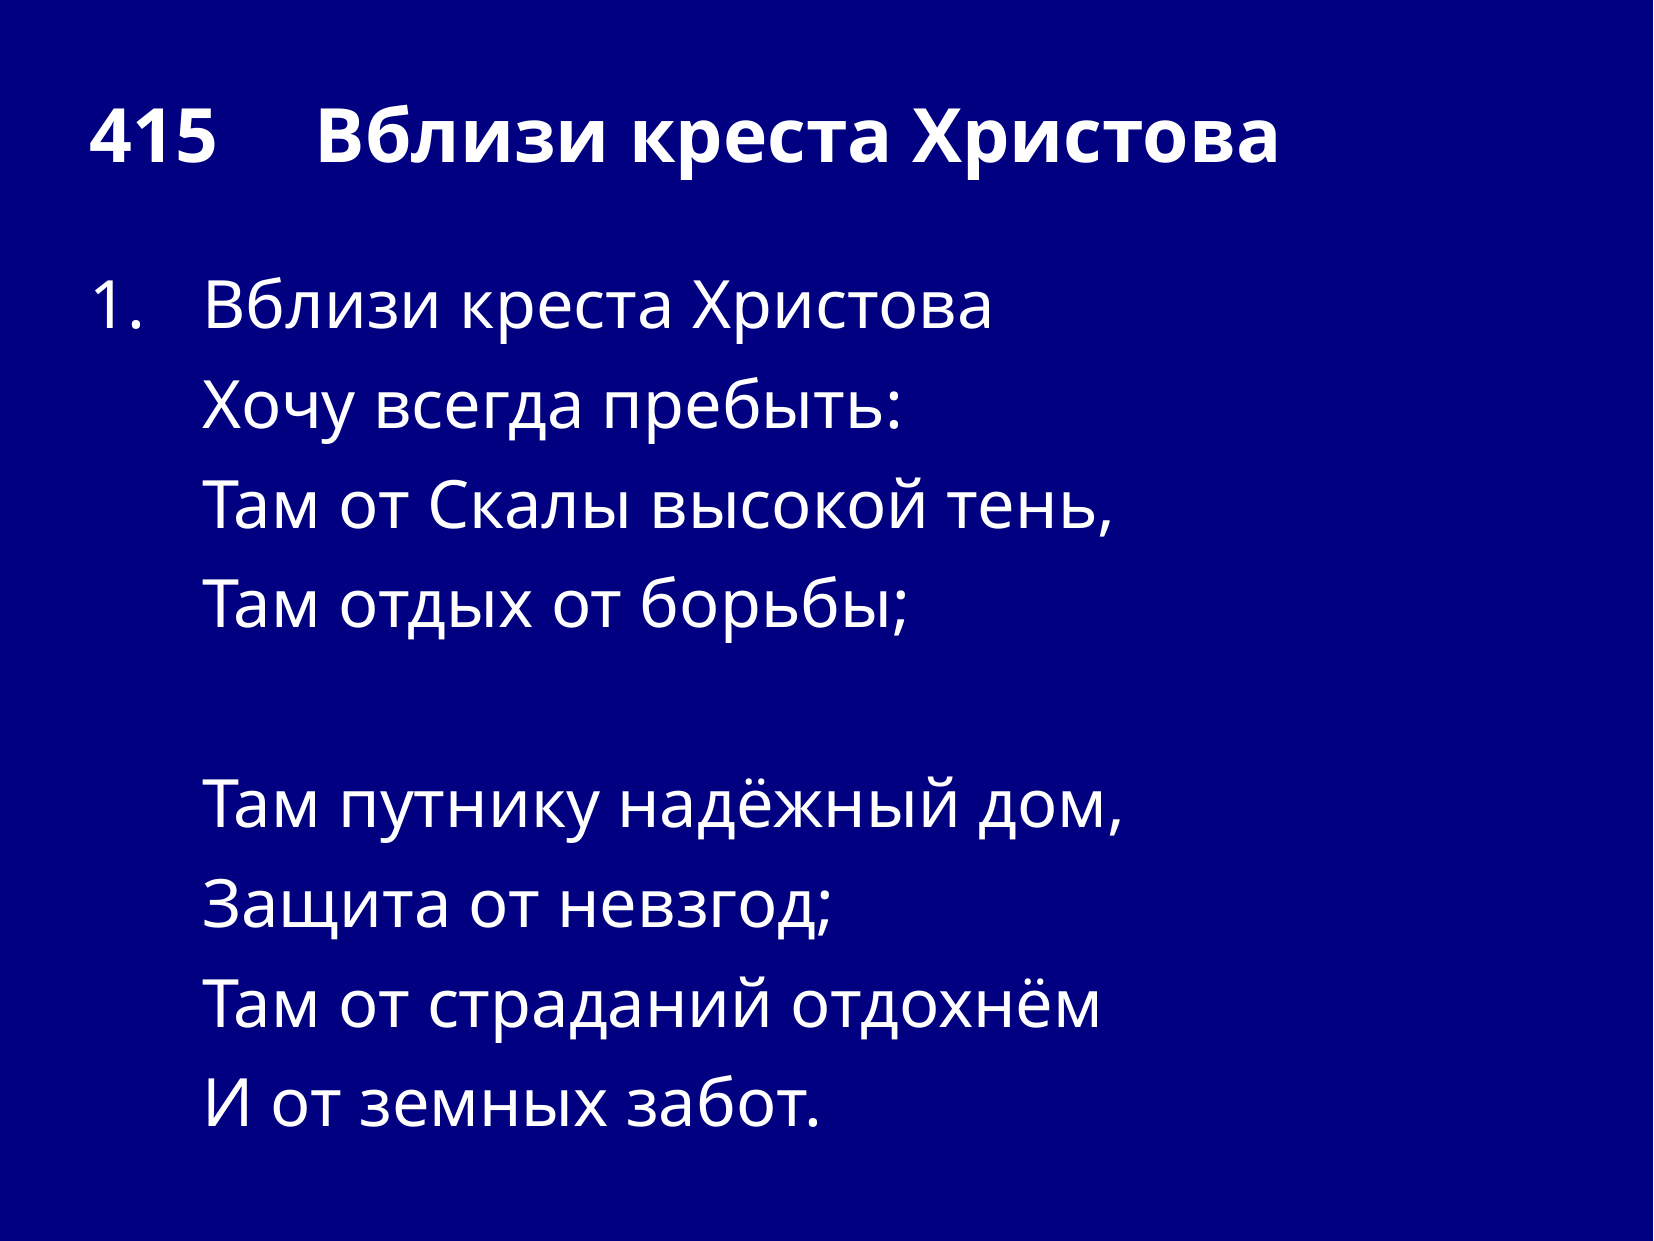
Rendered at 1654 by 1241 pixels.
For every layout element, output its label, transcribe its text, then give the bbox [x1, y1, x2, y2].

text_box 1. Вблизи креста Христова Хочу всегда пребыть: Там от Скалы высокой тень, Там отдых от борьбы; Там путнику надёжный дом, Защита от невзгод; Там от страданий отдохнём И от земных забот. [75, 188, 1576, 1163]
text_box 415 Вблизи креста Христова [75, 75, 1576, 188]
